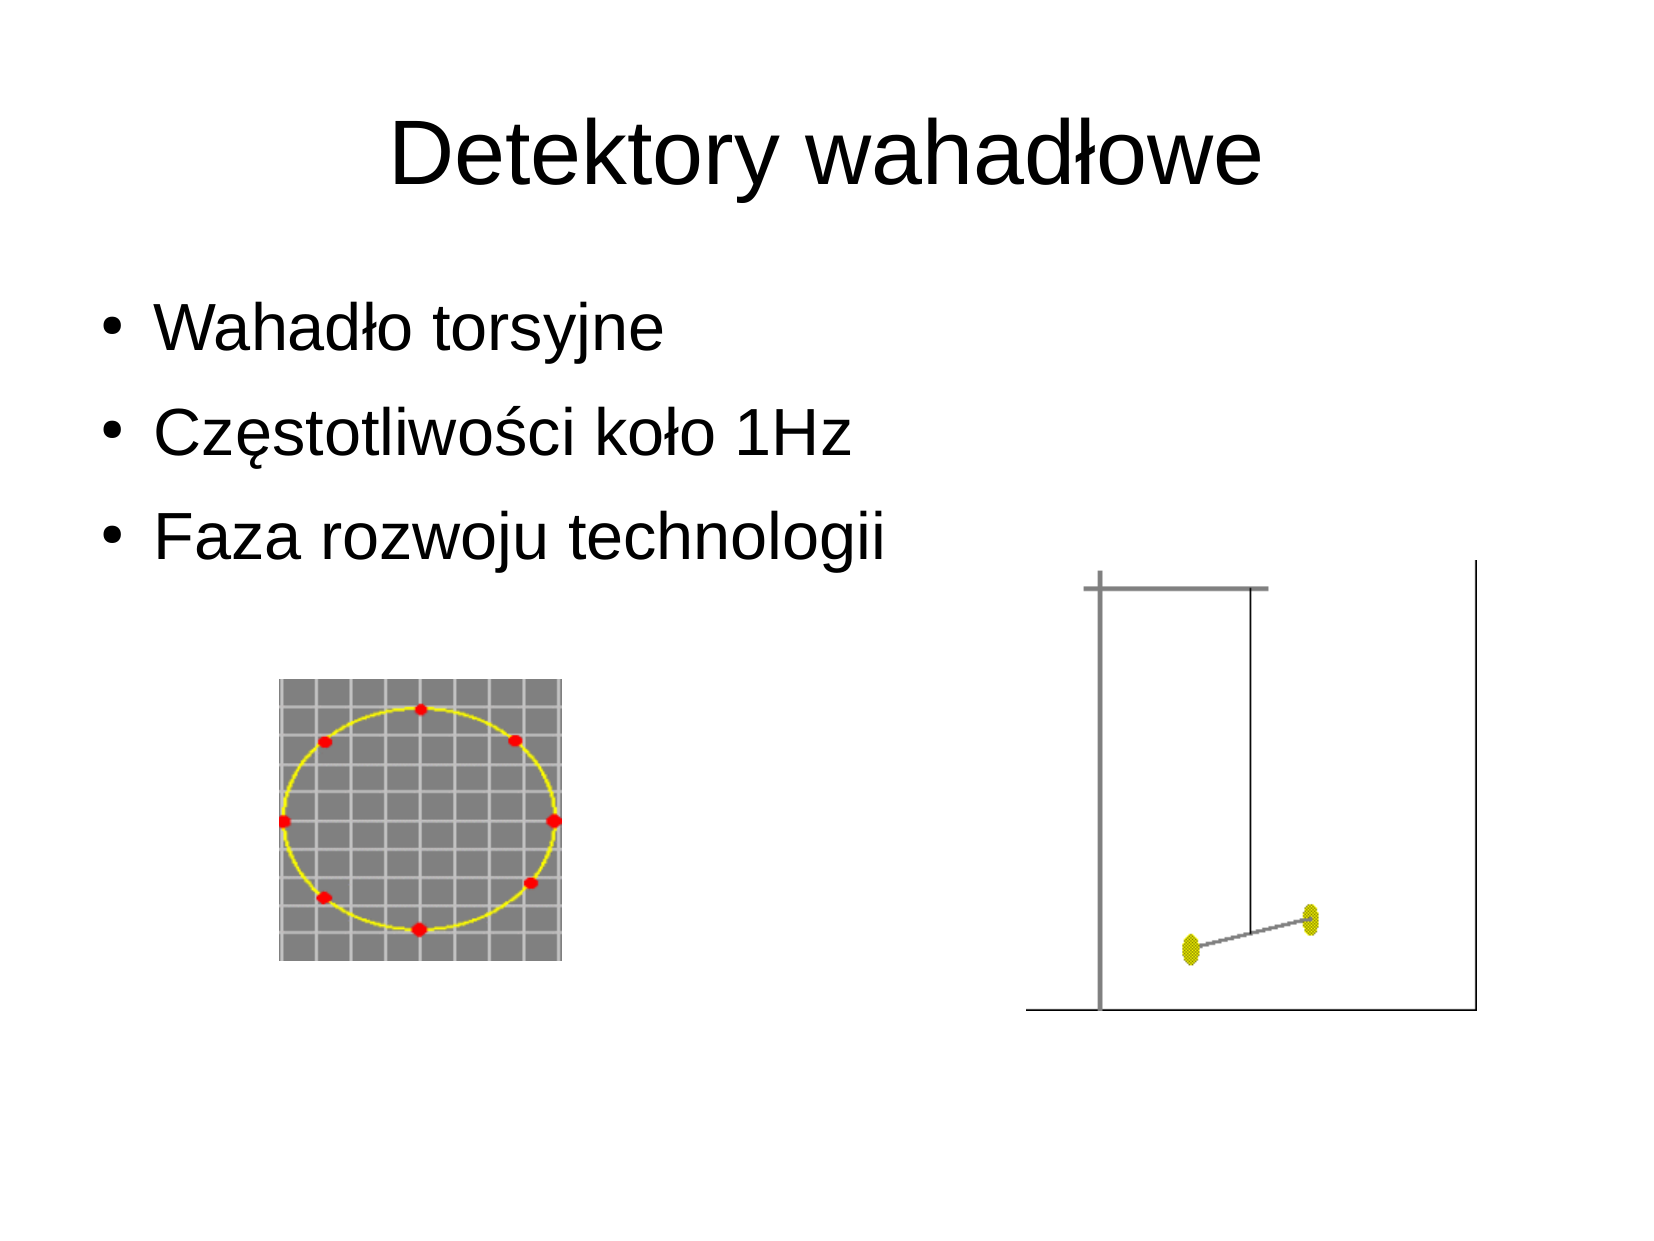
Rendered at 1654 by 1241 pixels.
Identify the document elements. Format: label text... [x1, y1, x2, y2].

picture [1026, 560, 1477, 1011]
list Wahadło torsyjne Częstotliwości koło 1Hz Faza rozwoju technologii [82, 290, 1571, 1094]
title Detektory wahadłowe [82, 49, 1571, 257]
picture [279, 679, 562, 961]
